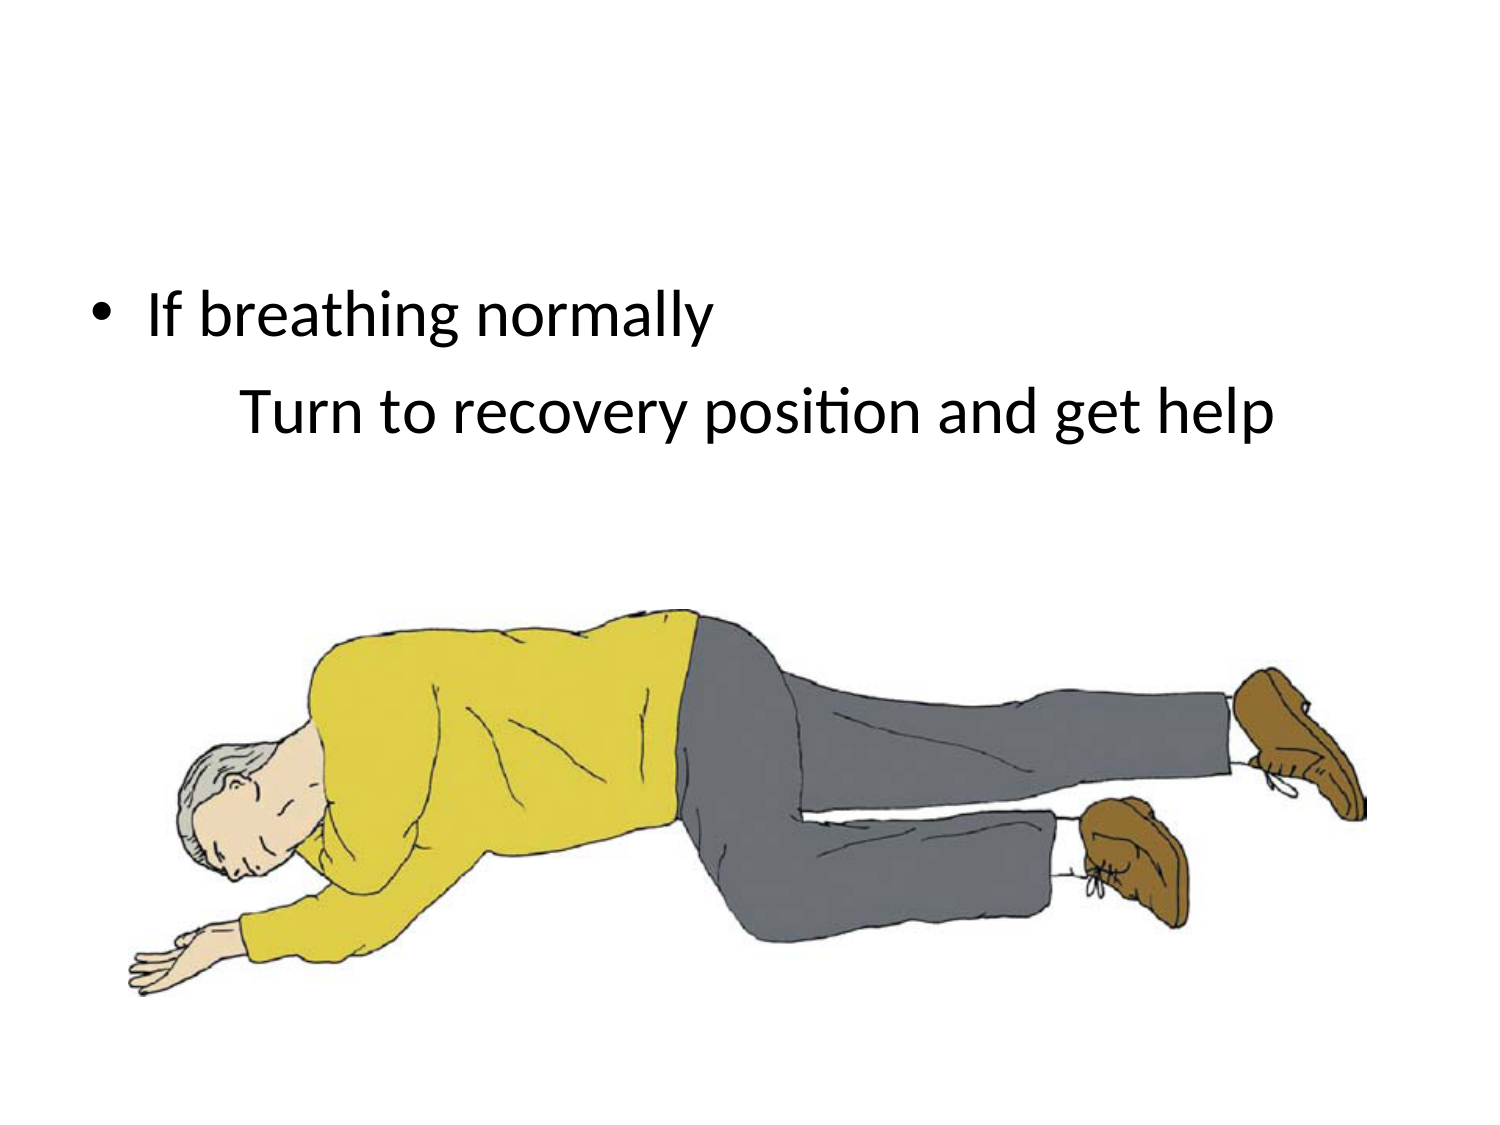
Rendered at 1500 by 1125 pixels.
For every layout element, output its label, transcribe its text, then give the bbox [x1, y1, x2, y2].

picture [128, 609, 1367, 997]
text_box If breathing normally Turn to recovery position and get help [75, 262, 1426, 1005]
